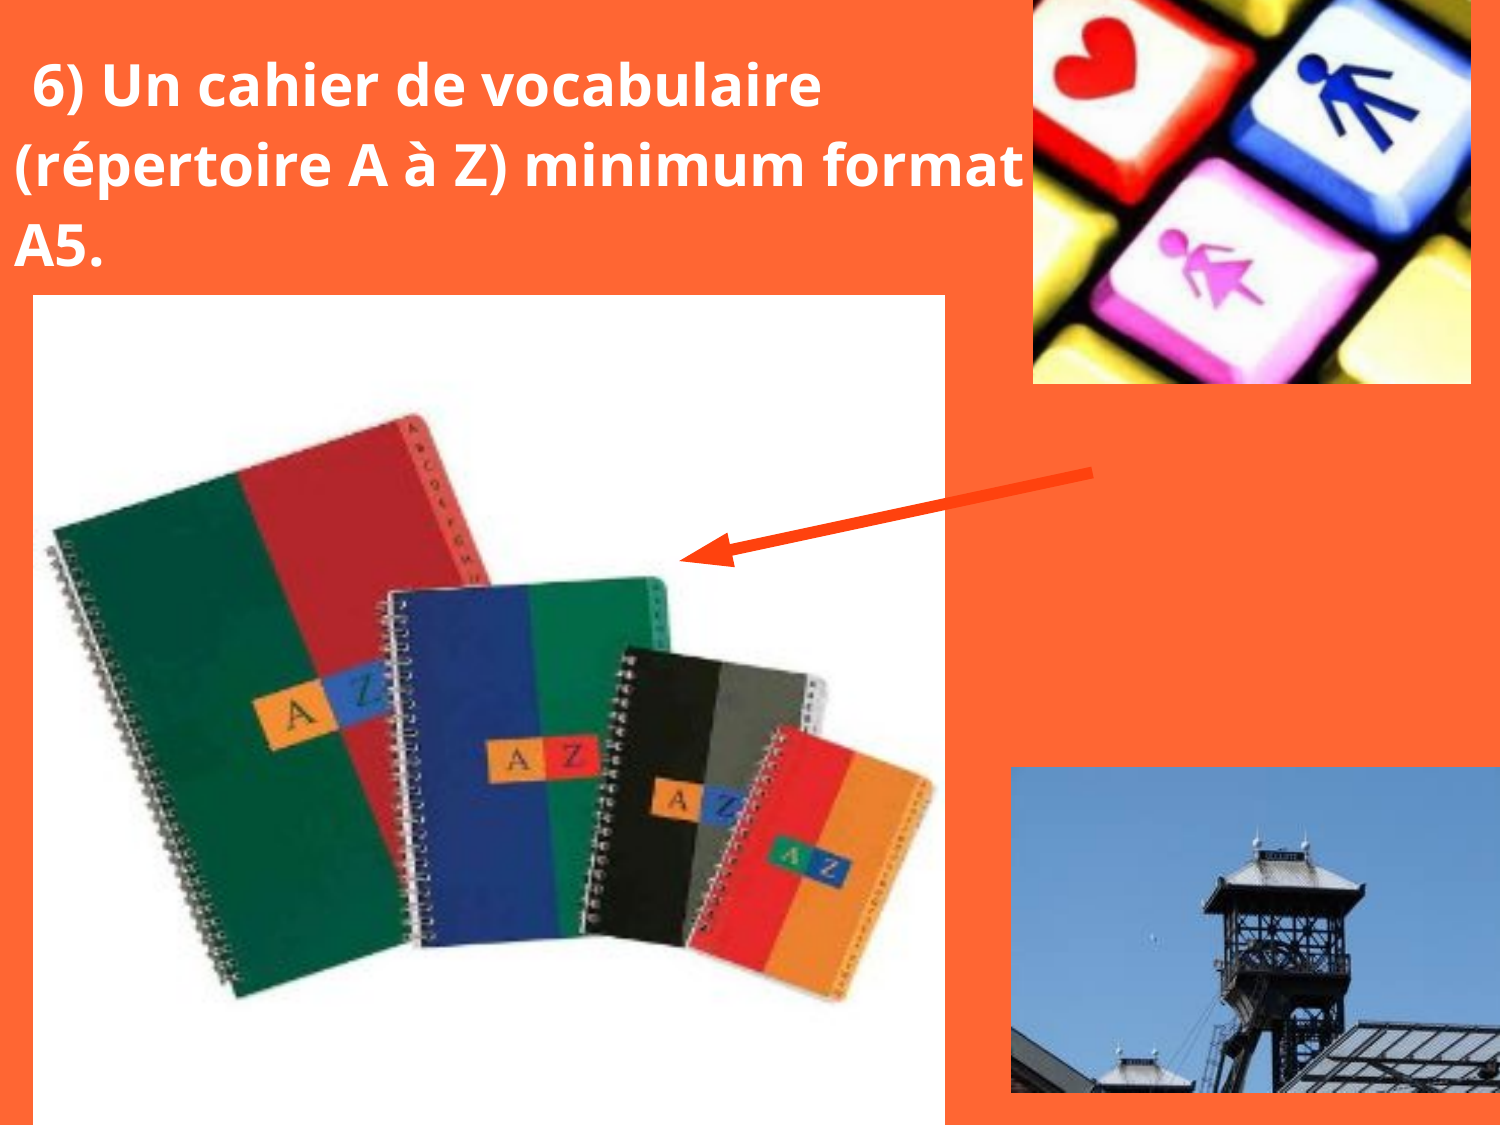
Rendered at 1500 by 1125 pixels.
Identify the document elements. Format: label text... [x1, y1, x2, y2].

picture [33, 295, 945, 1125]
picture [1011, 767, 1500, 1093]
text_box 6) Un cahier de vocabulaire (répertoire A à Z) minimum format A5. [0, 29, 1033, 287]
picture [1033, 0, 1471, 384]
